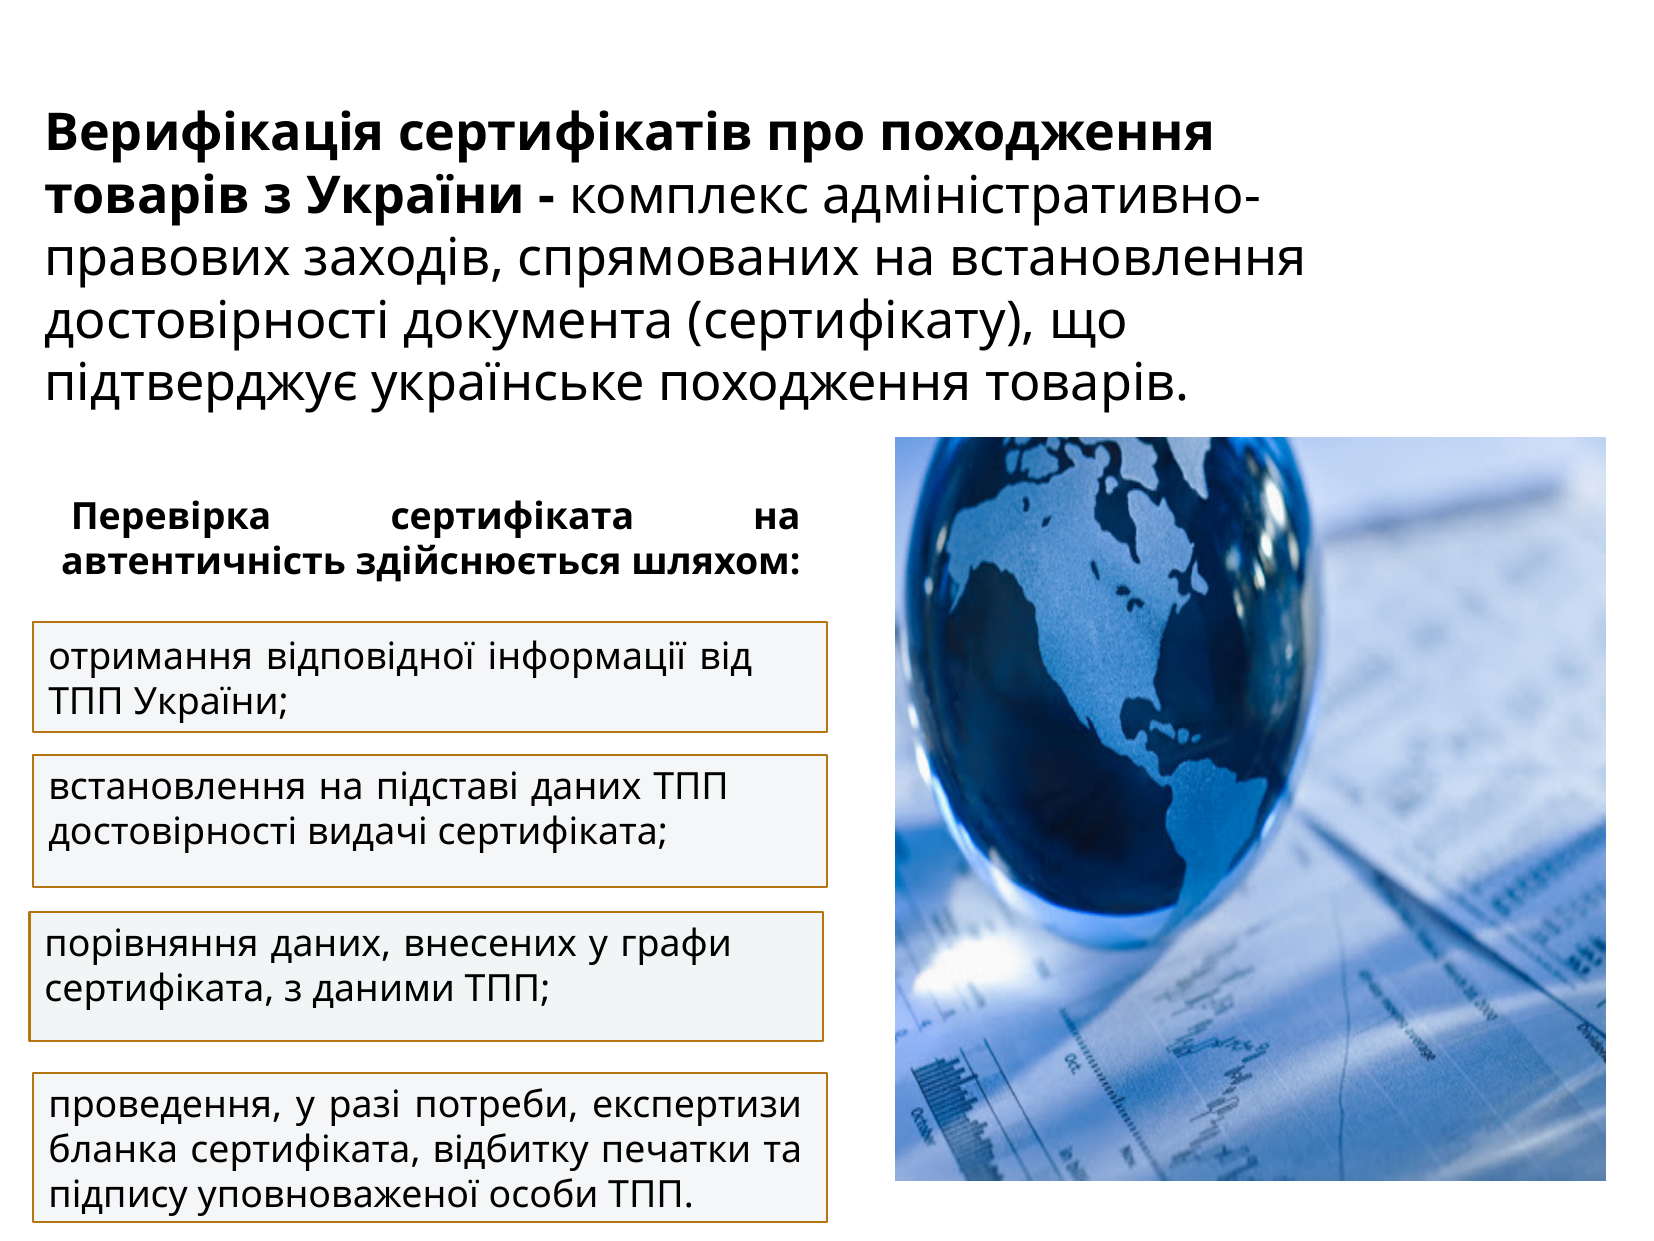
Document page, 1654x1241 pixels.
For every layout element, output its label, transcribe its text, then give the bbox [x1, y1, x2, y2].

text_box проведення, у разі потреби, експертизи бланка сертифіката, відбитку печатки та підпису уповноваженої особи ТПП. [33, 1073, 827, 1222]
text_box отримання відповідної інформації від ТПП України; [33, 622, 827, 732]
picture [895, 437, 1606, 1181]
text_box Верифікація сертифікатів про походження товарів з України - комплекс адміністративно-правових заходів, спрямованих на встановлення достовірності документа (сертифікату), що підтверджує українське походження товарів. [29, 91, 1385, 419]
text_box Перевірка сертифіката на автентичність здійснюється шляхом: [46, 484, 843, 949]
text_box встановлення на підставі даних ТПП достовірності видачі сертифіката; [33, 755, 827, 887]
text_box порівняння даних, внесених у графи сертифіката, з даними ТПП; [29, 912, 823, 1041]
